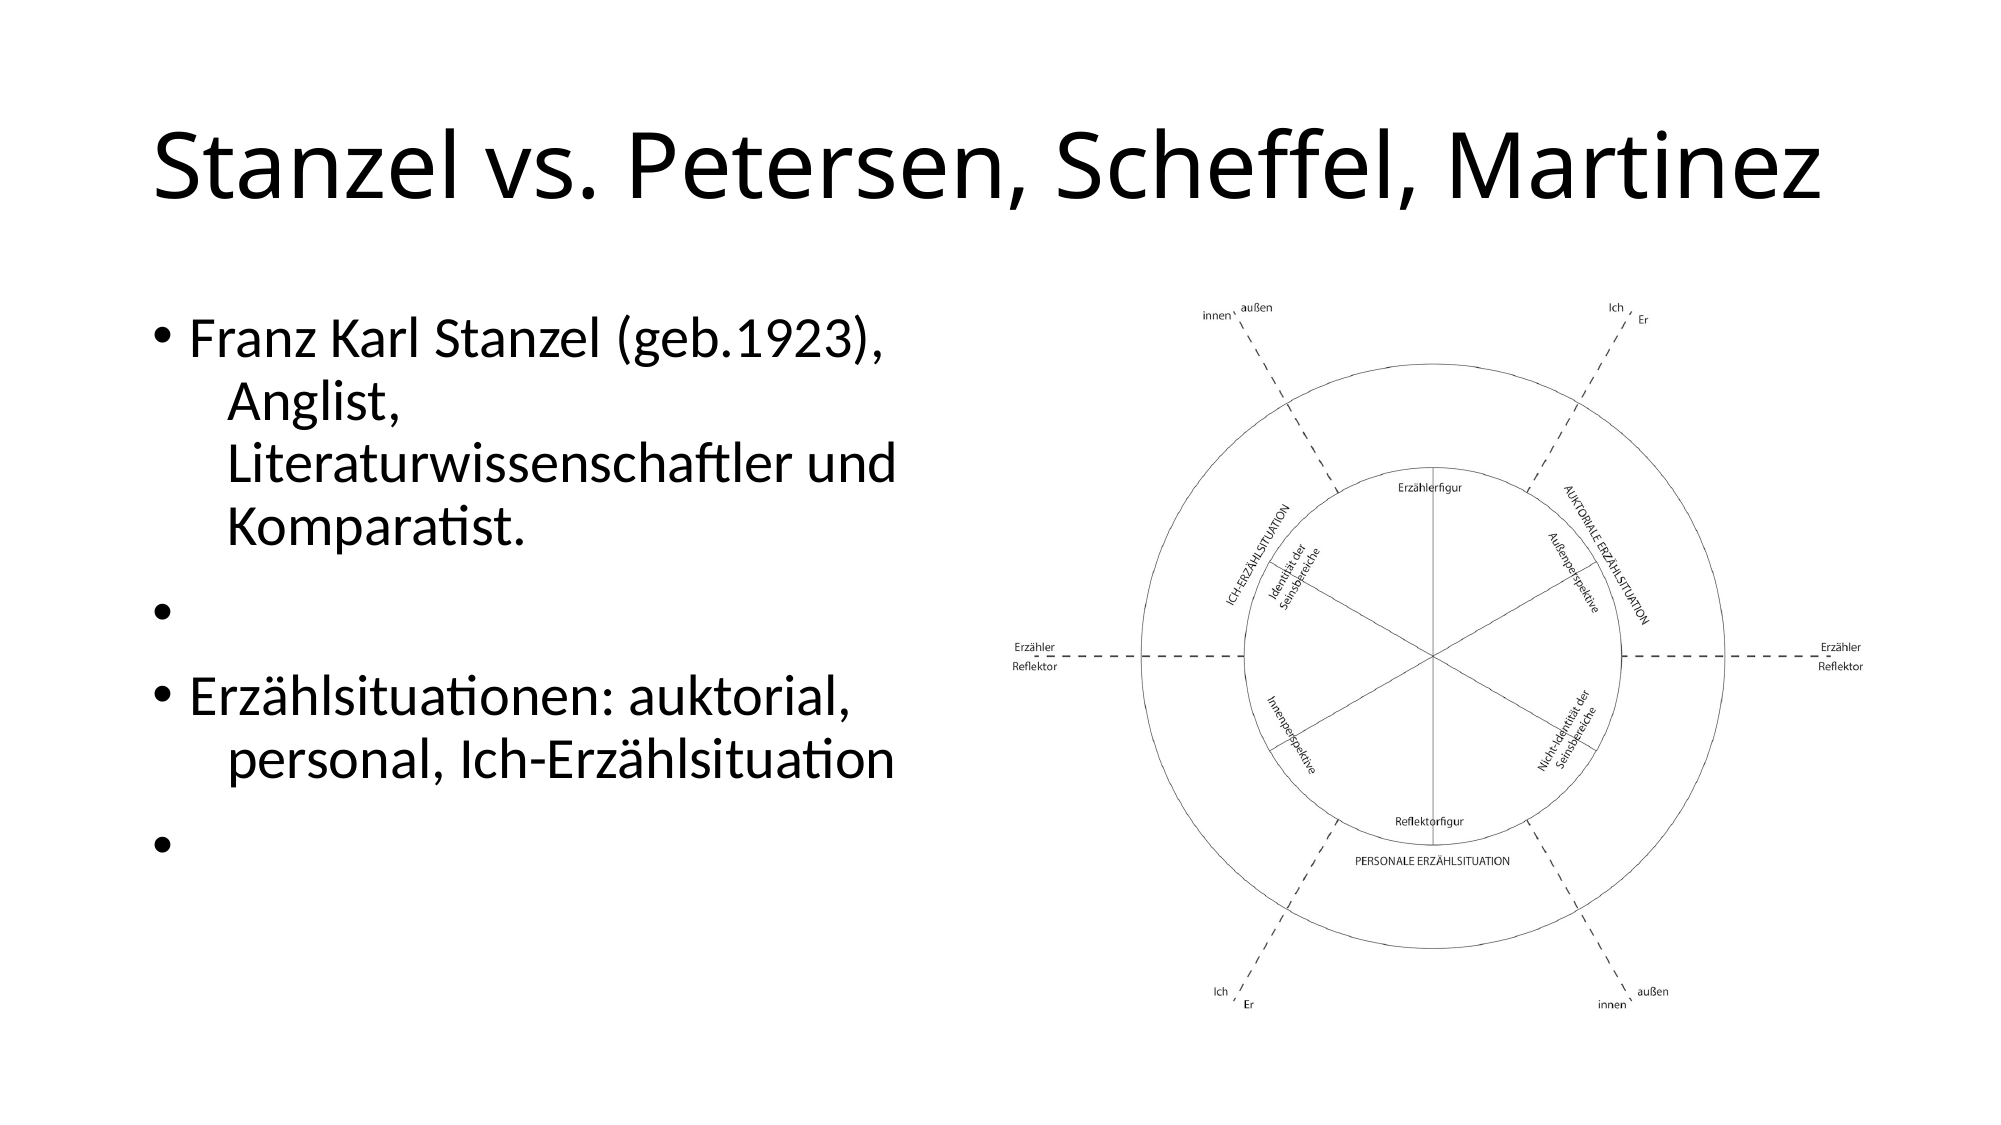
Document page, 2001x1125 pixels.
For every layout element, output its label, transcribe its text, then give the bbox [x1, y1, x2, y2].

picture [1012, 302, 1863, 1011]
title Stanzel vs. Petersen, Scheffel, Martinez [137, 59, 1863, 278]
list Franz Karl Stanzel (geb.1923), Anglist, Literaturwissenschaftler und Komparatist. Erzählsituationen: auktorial, personal, Ich-Erzählsituation [137, 299, 988, 1014]
